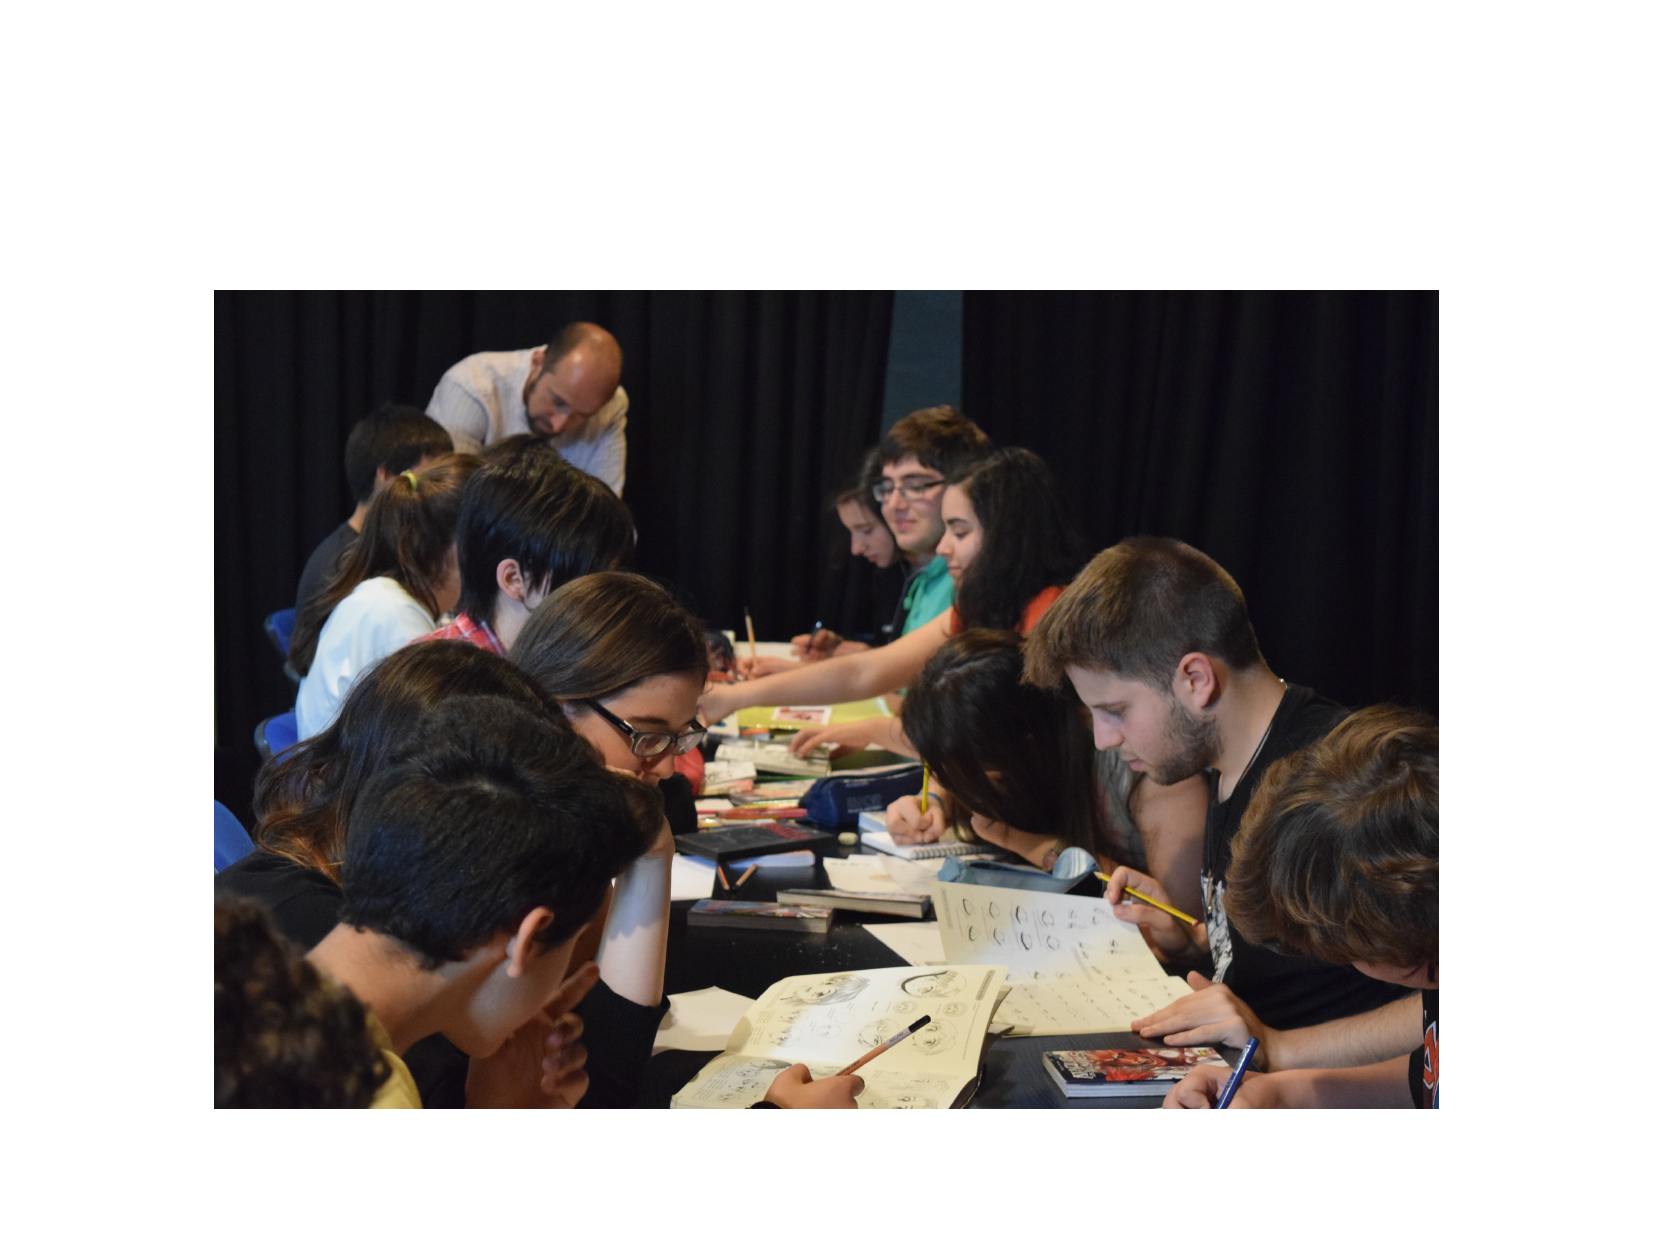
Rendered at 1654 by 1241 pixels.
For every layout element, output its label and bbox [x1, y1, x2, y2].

picture [214, 290, 1439, 1109]
